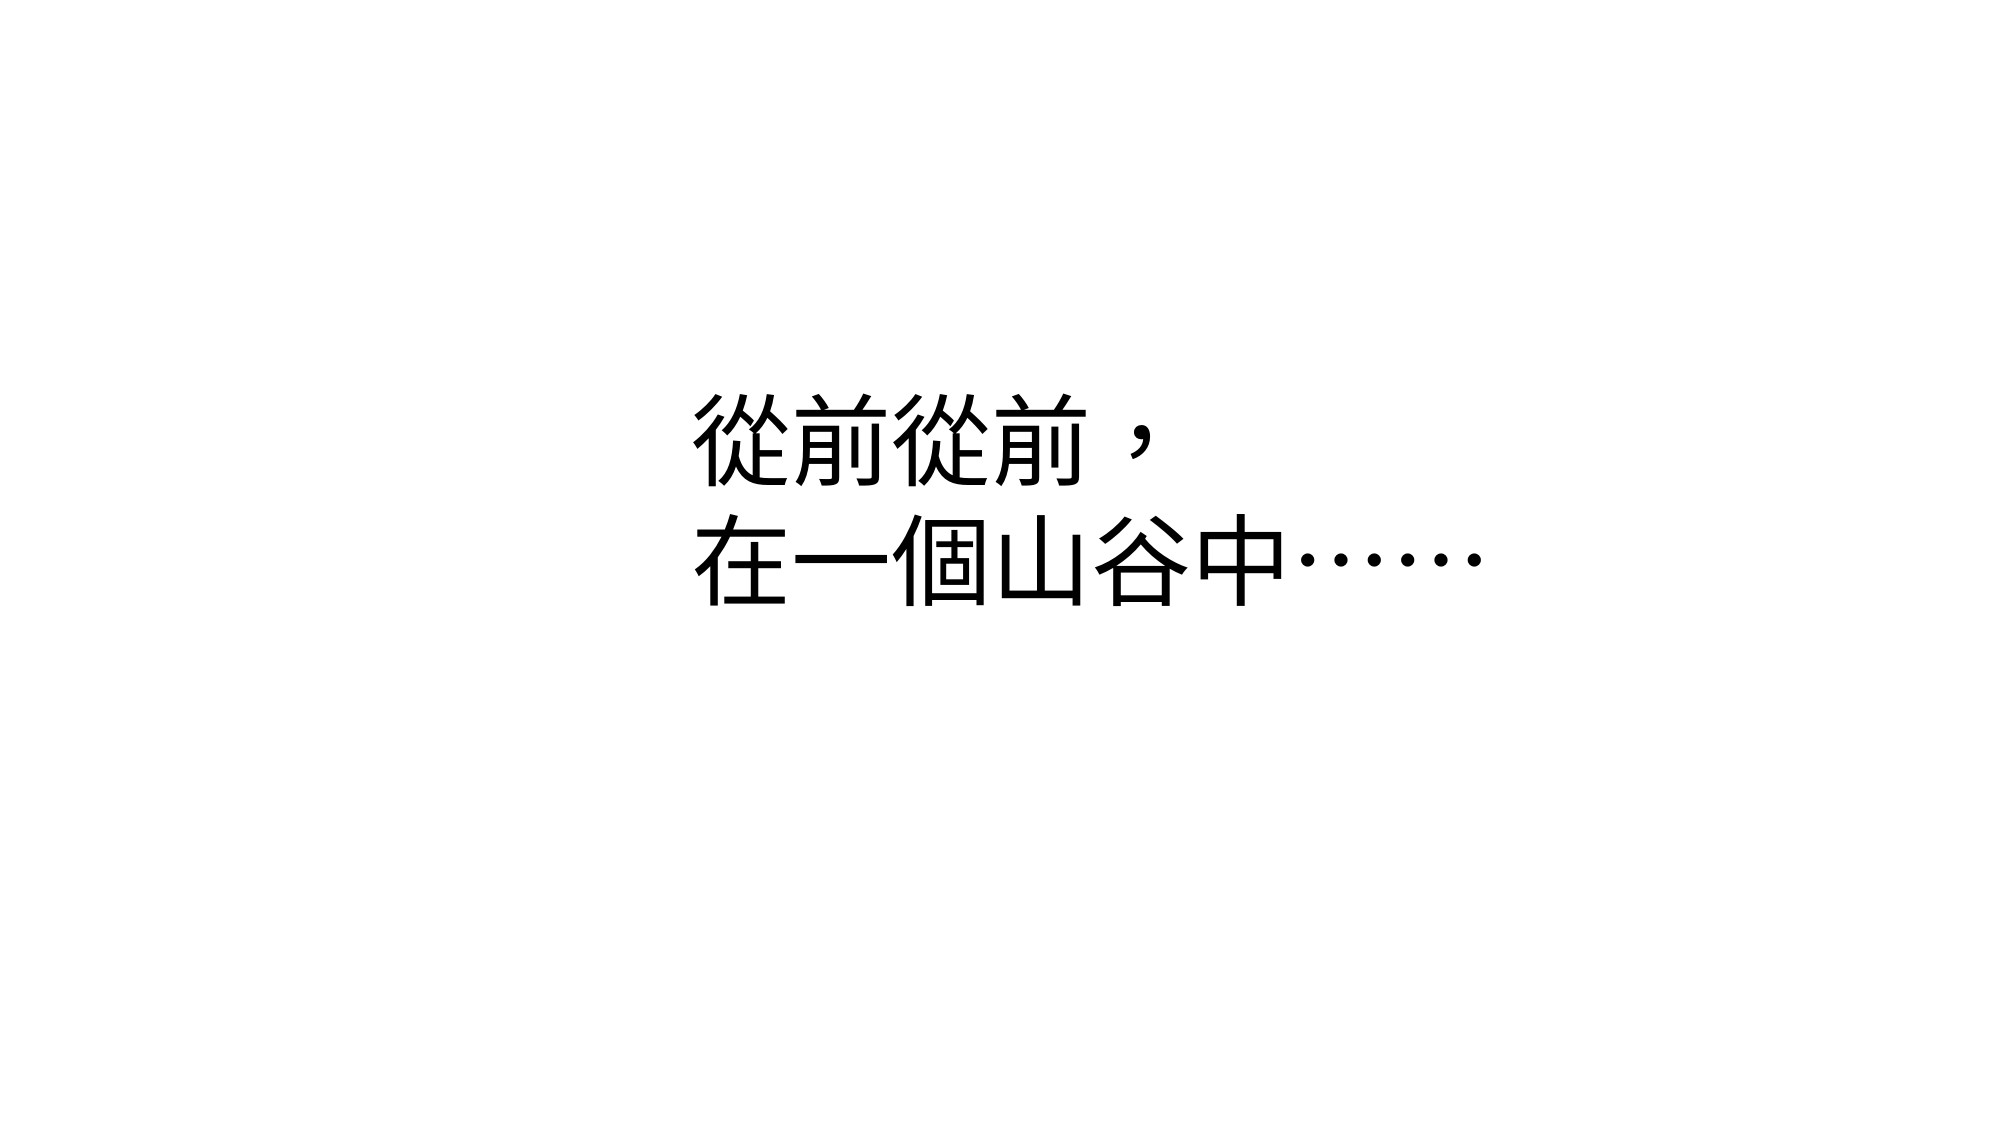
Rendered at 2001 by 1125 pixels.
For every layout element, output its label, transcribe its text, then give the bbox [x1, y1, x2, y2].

text_box 從前從前， 在一個山谷中…… [677, 371, 1677, 626]
